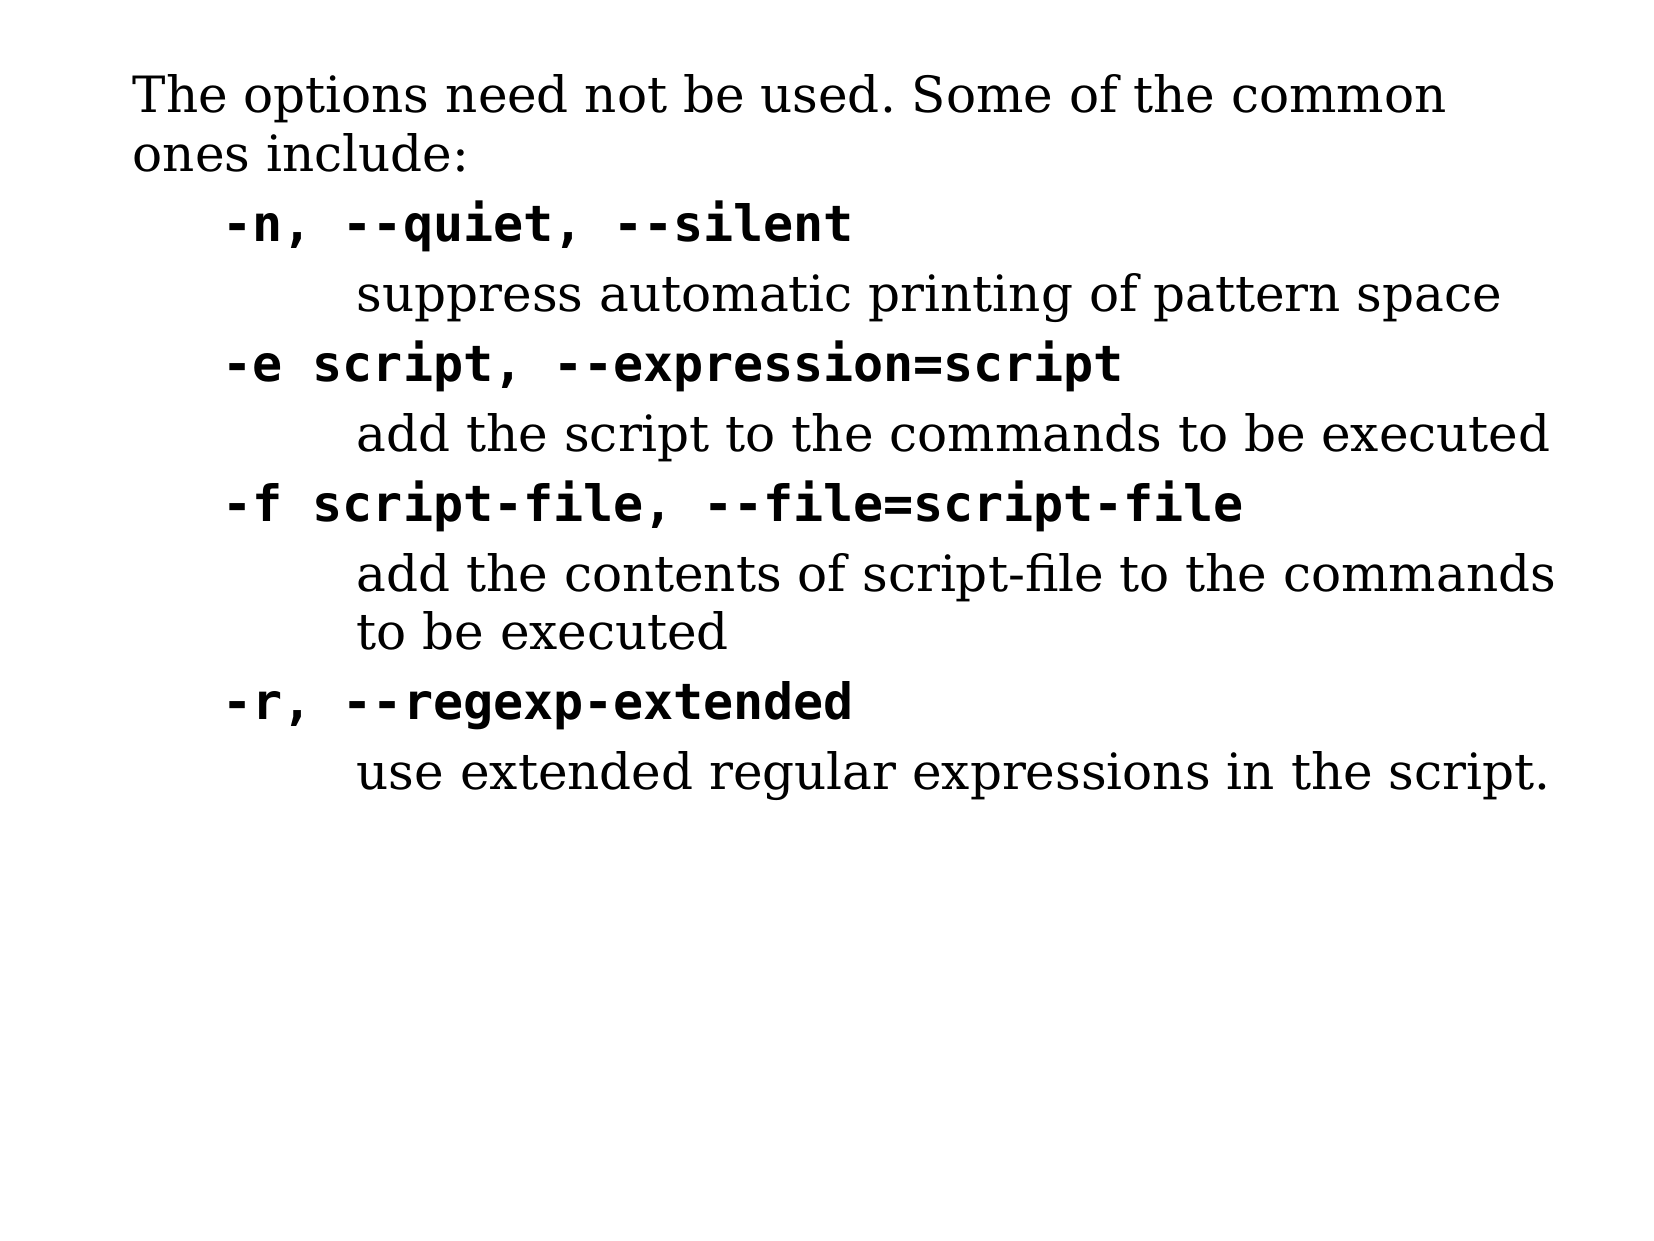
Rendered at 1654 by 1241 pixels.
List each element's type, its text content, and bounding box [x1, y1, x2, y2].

text_box The options need not be used. Some of the common ones include: -n, --quiet, --silent suppress automatic printing of pattern space -e script, --expression=script add the script to the commands to be executed -f script-file, --file=script-file add the contents of script-file to the commands to be executed -r, --regexp-extended use extended regular expressions in the script. [118, 59, 1595, 809]
